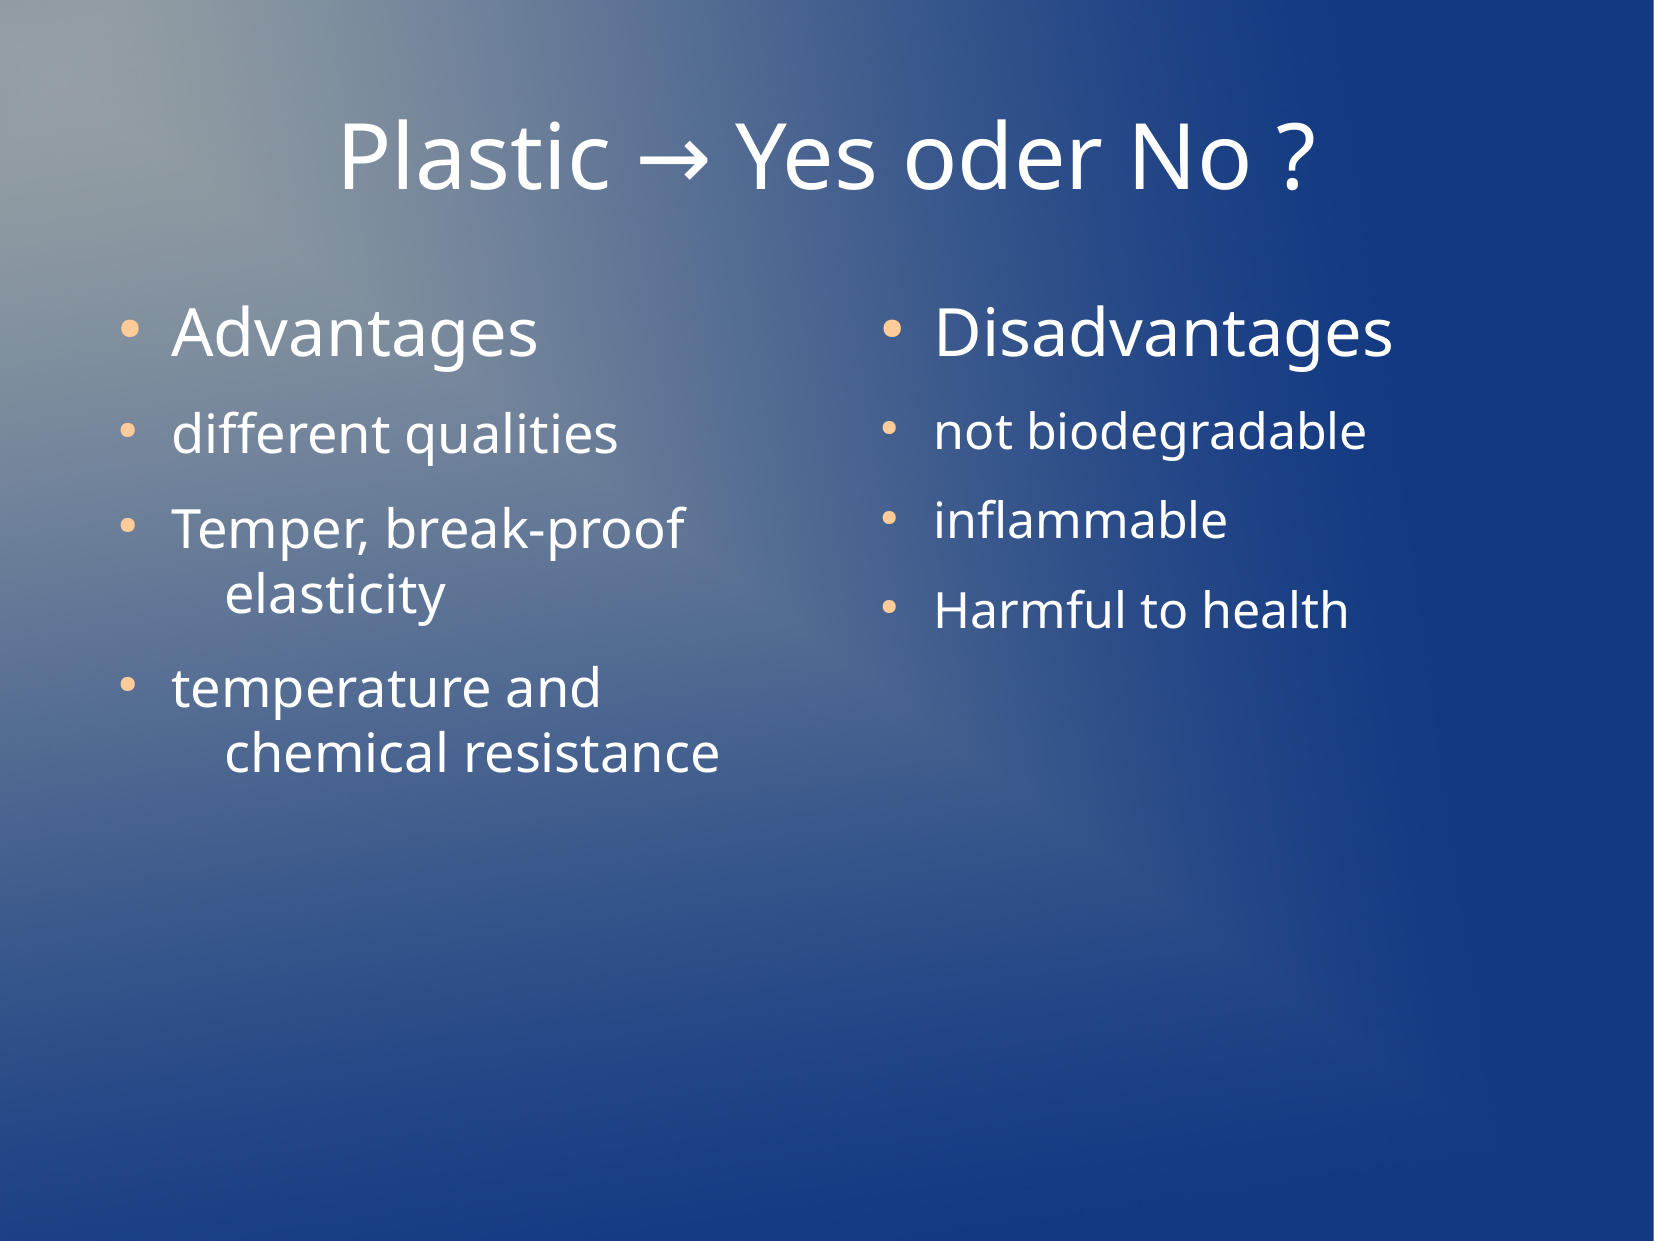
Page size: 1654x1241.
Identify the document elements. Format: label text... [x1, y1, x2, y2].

list Disadvantages not biodegradable inflammable Harmful to health [845, 290, 1572, 1094]
title Plastic → Yes oder No ? [82, 97, 1571, 208]
picture [0, 0, 1654, 1241]
list Advantages different qualities Temper, break-proof elasticity temperature and chemical resistance [82, 290, 809, 784]
